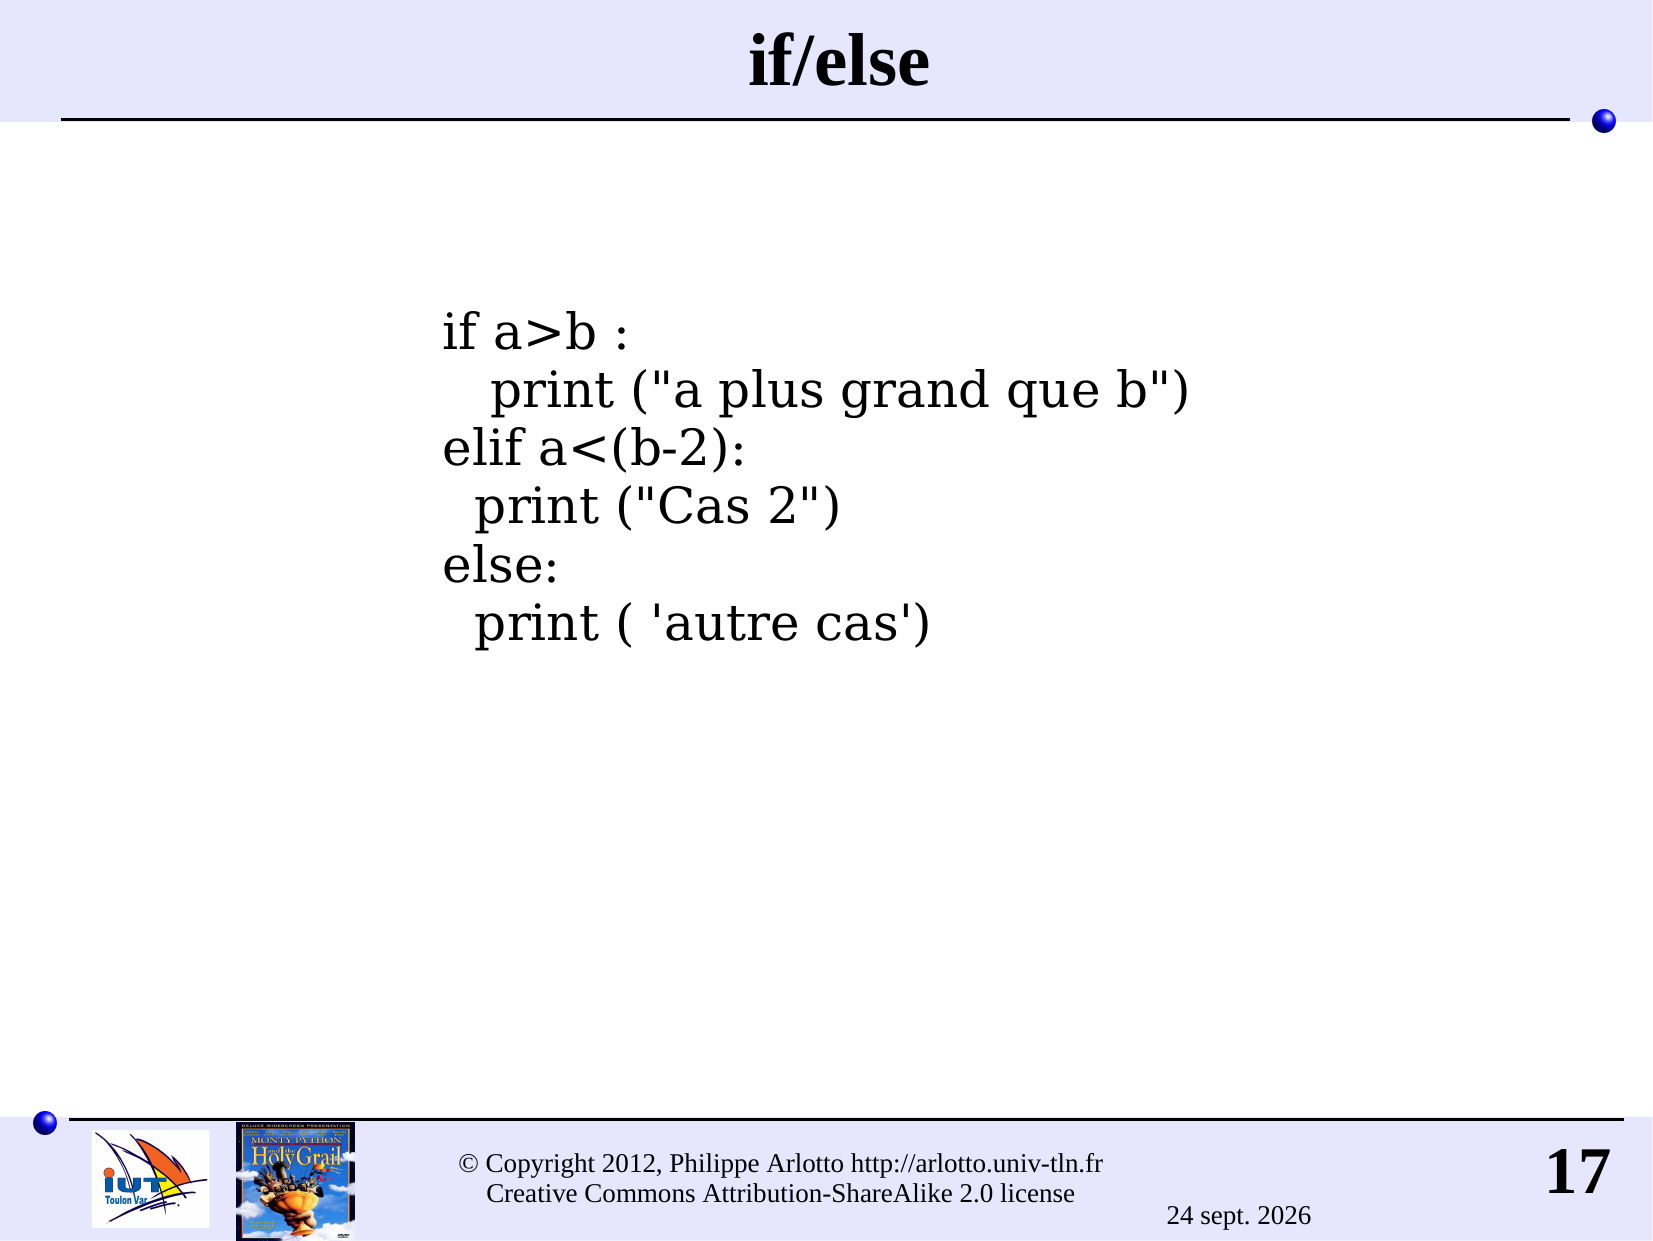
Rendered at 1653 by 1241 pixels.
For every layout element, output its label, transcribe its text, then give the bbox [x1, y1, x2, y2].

picture [236, 1122, 355, 1241]
text_box if a>b : print ("a plus grand que b") elif a<(b-2): print ("Cas 2") else: print ( 'autre cas') [442, 302, 1192, 830]
title if/else [95, 14, 1585, 107]
